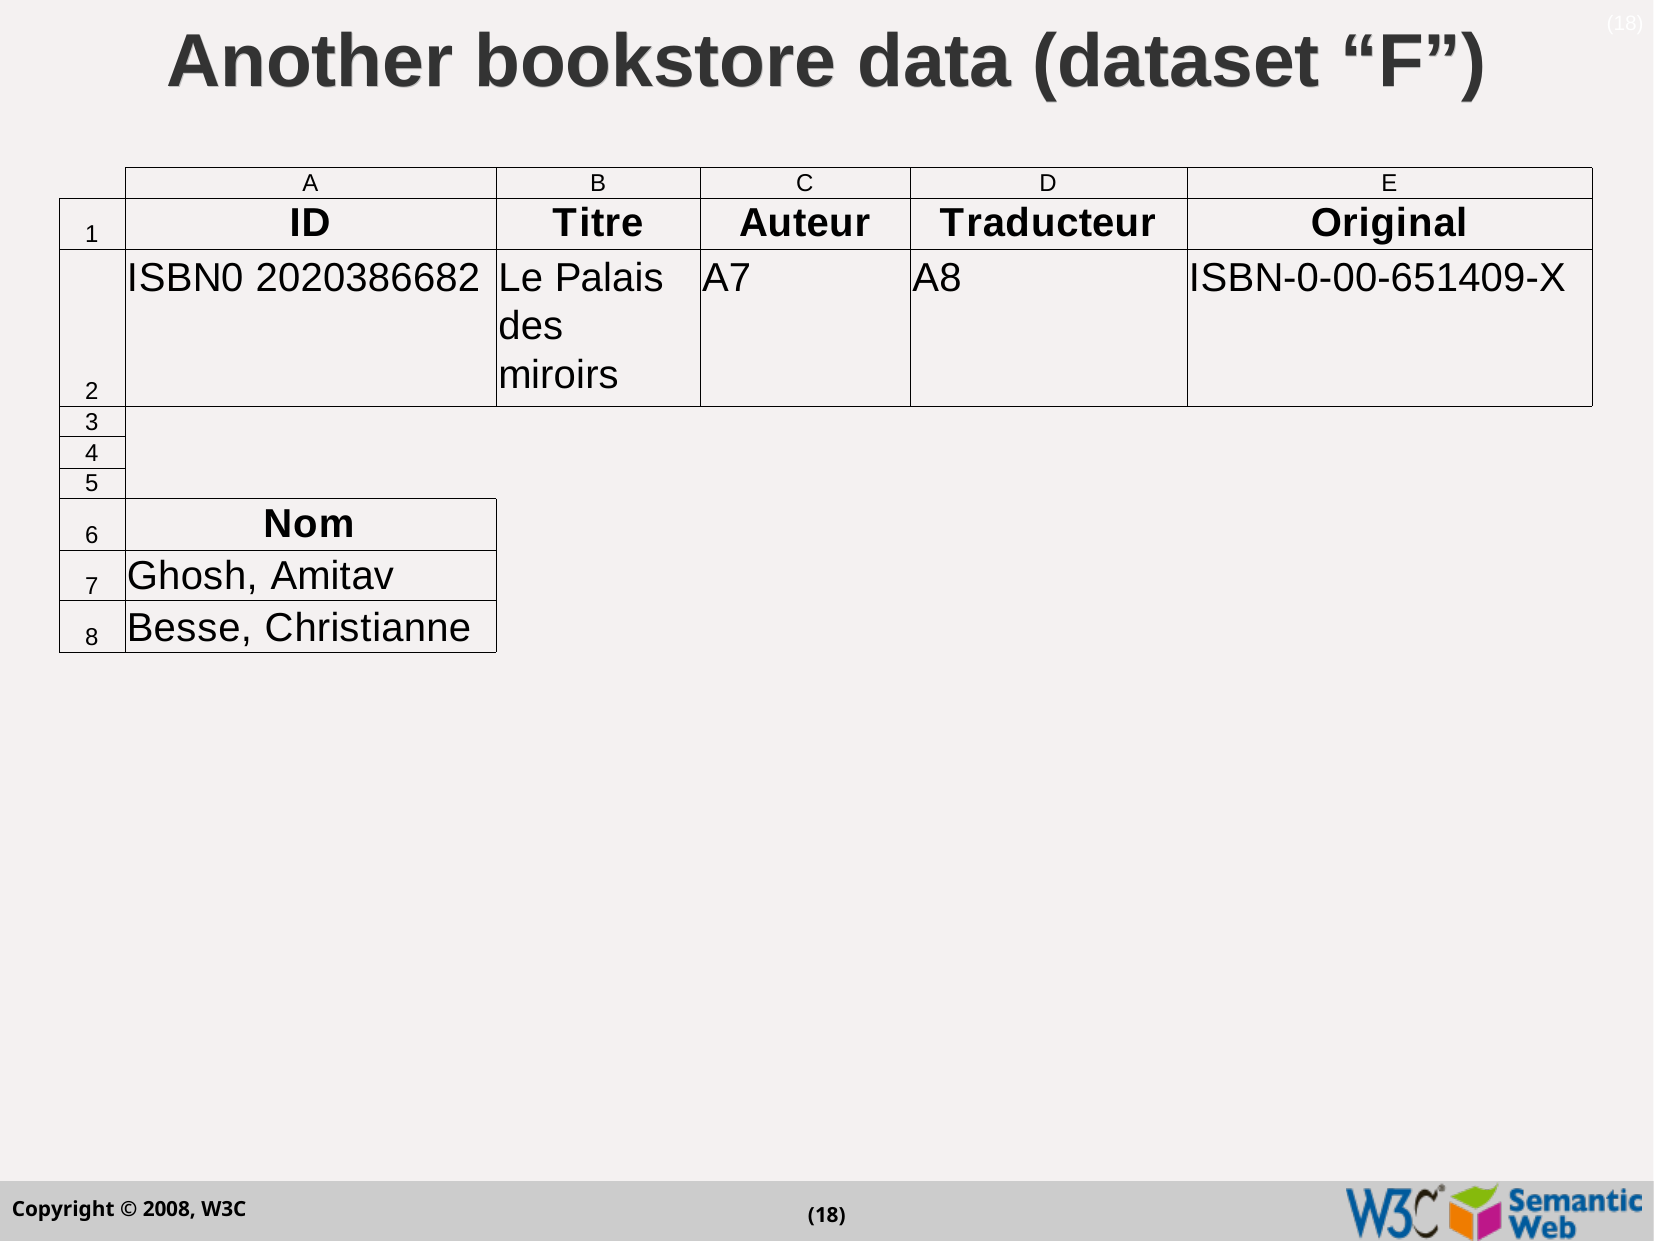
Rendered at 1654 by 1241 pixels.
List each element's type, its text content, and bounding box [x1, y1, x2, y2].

picture [1346, 1181, 1642, 1241]
title Another bookstore data (dataset “F”) [0, 0, 1654, 119]
chart [59, 167, 1595, 1147]
